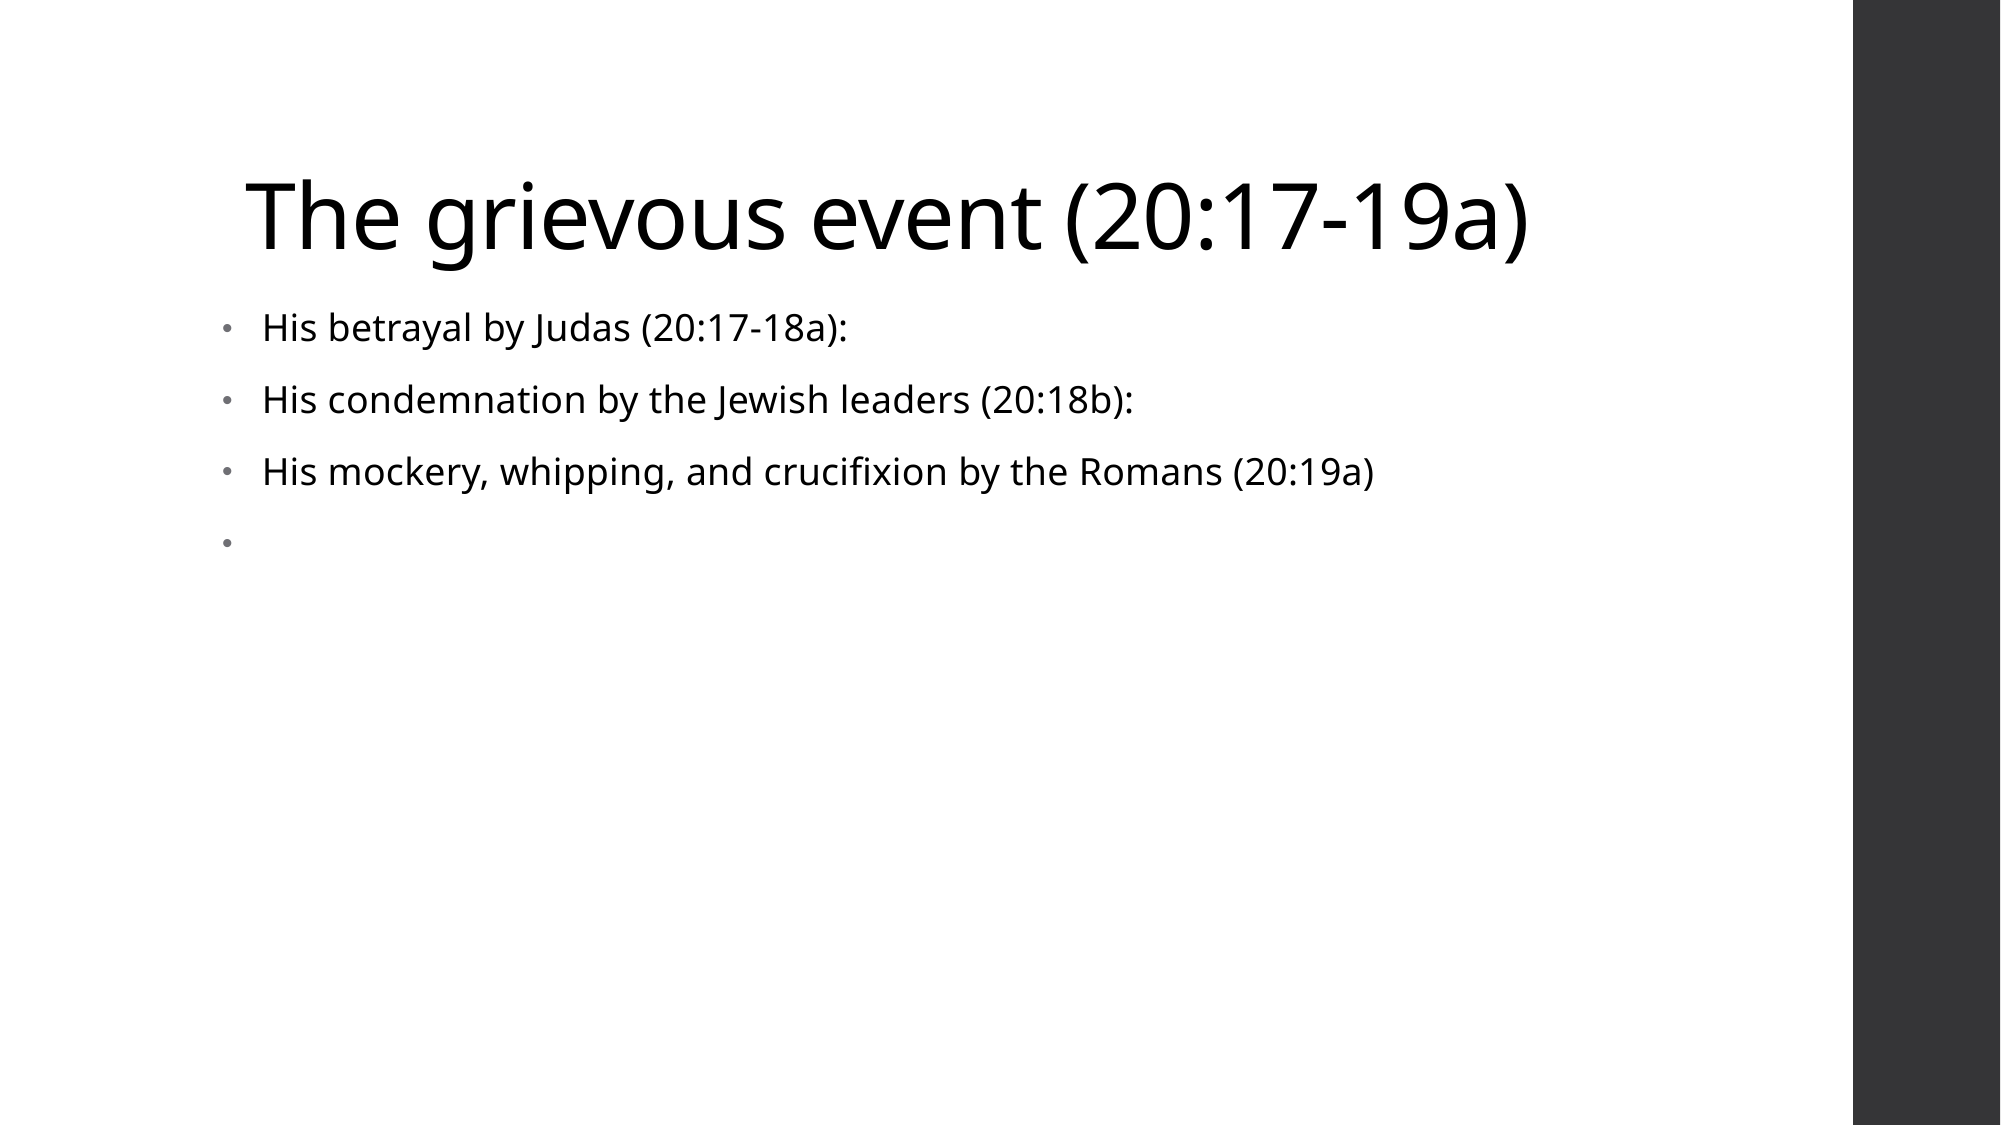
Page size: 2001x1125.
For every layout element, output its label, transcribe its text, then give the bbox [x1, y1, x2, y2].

title The grievous event (20:17-19a) [206, 60, 1797, 278]
list His betrayal by Judas (20:17-18a): His condemnation by the Jewish leaders (20:18b): His mockery, whipping, and crucifixion by the Romans (20:19a) [206, 299, 1617, 1014]
